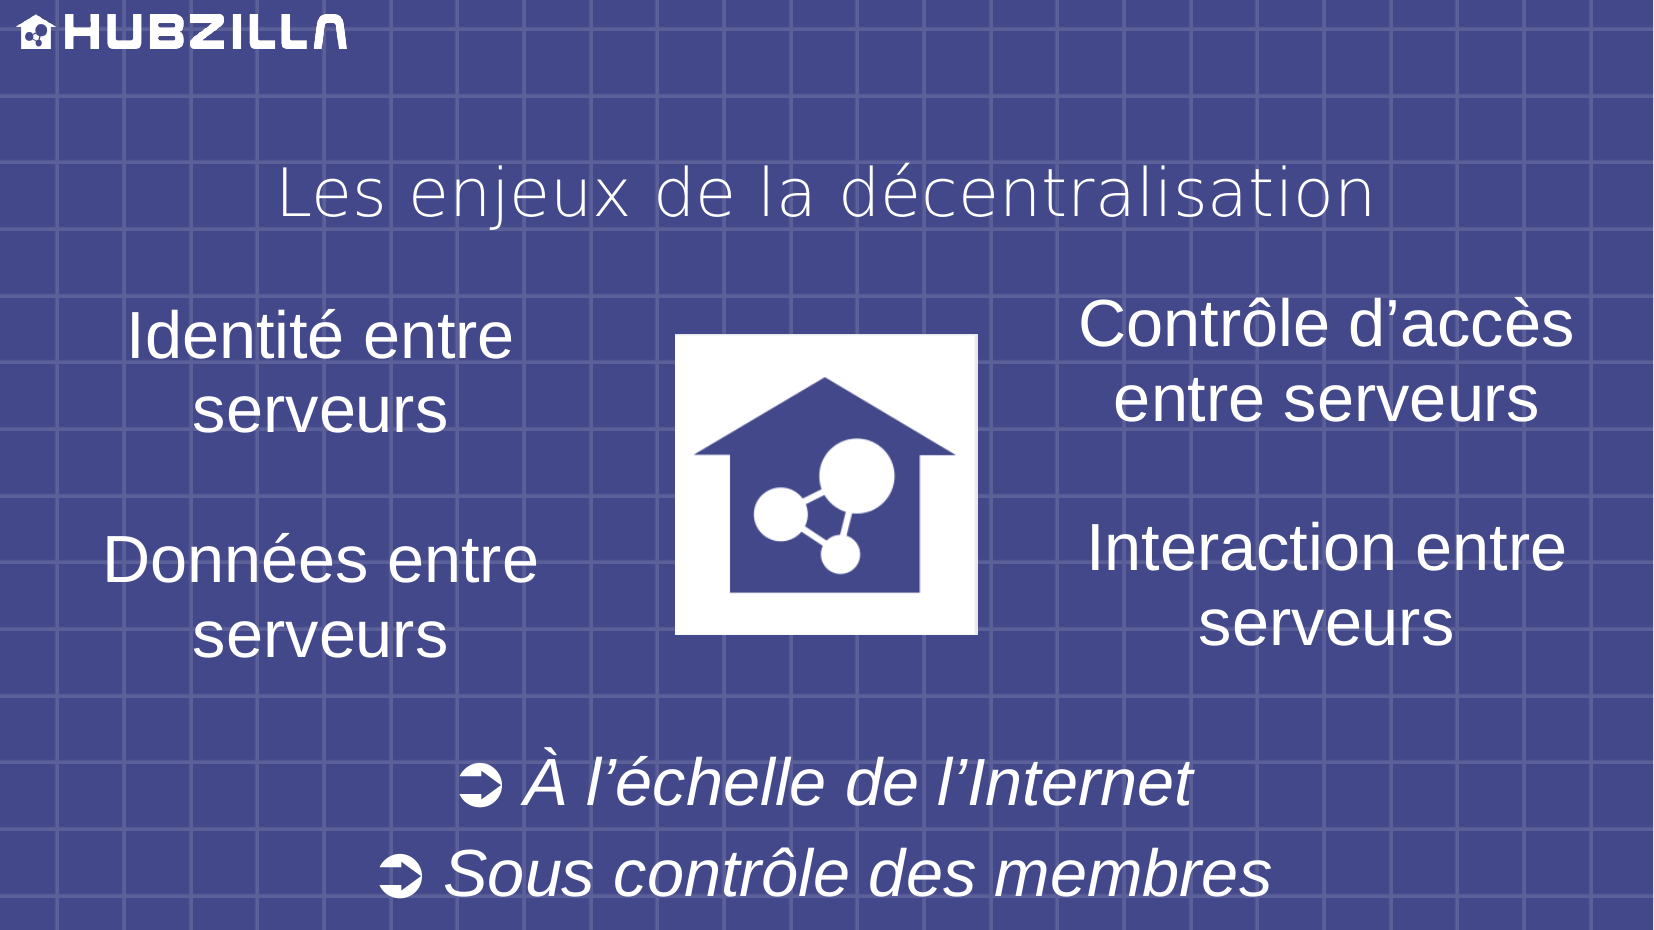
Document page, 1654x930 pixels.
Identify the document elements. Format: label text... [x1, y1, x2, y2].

text_box Les enjeux de la décentralisation [267, 99, 1386, 287]
picture [0, 0, 1654, 930]
text_box Contrôle d’accès entre serveurs Interaction entre serveurs [1049, 285, 1605, 660]
subtitle Identité entre serveurs Données entre serveurs [47, 297, 595, 672]
text_box ⮊ À l’échelle de l’Internet ⮊ Sous contrôle des membres [15, 731, 1636, 919]
